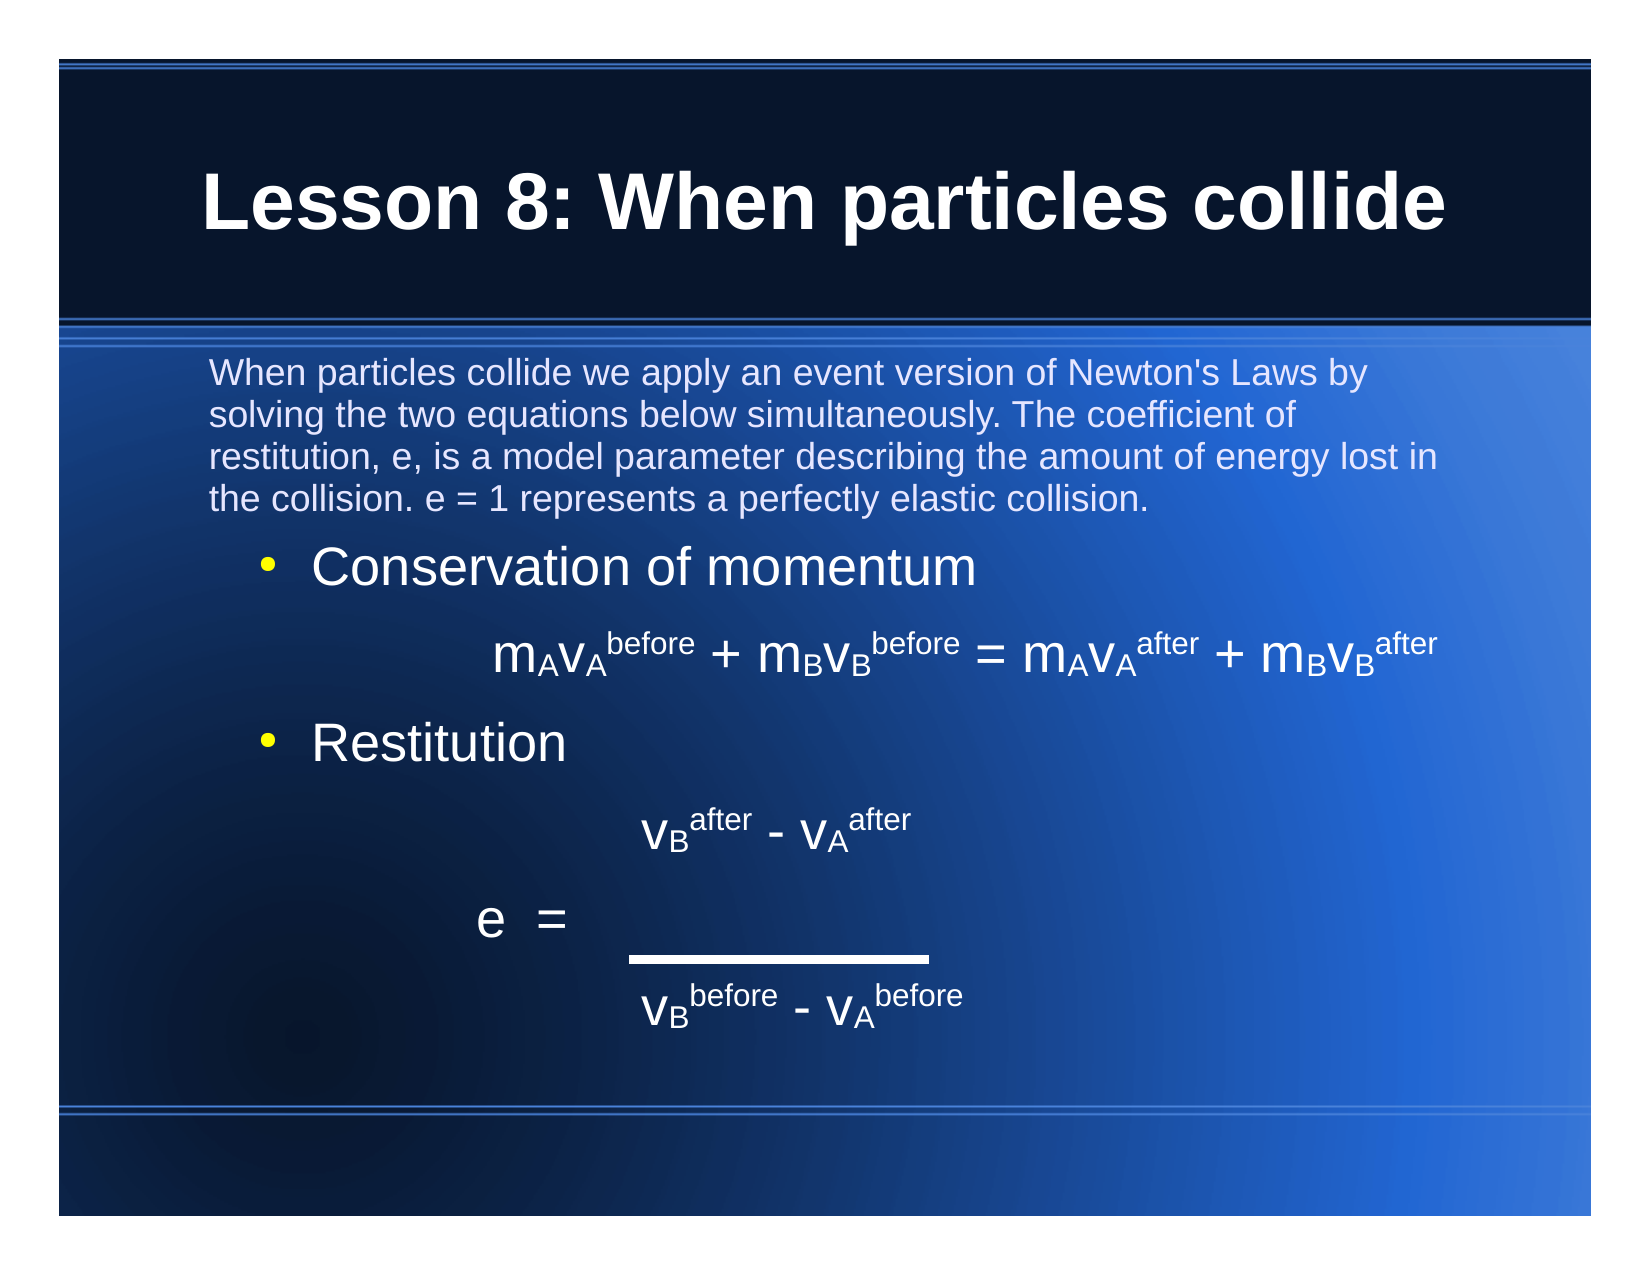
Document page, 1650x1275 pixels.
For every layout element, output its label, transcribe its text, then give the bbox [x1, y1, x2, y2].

picture [59, 59, 1591, 1216]
text_box When particles collide we apply an event version of Newton's Laws by solving the two equations below simultaneously. The coefficient of restitution, e, is a model parameter describing the amount of energy lost in the collision. e = 1 represents a perfectly elastic collision. [194, 344, 1470, 527]
title Lesson 8: When particles collide [135, 105, 1515, 299]
list Conservation of momentum mAvAbefore + mBvBbefore = mAvAafter + mBvBafter Restitution vBafter - vAafter e = vBbefore - vAbefore [240, 535, 1620, 1106]
